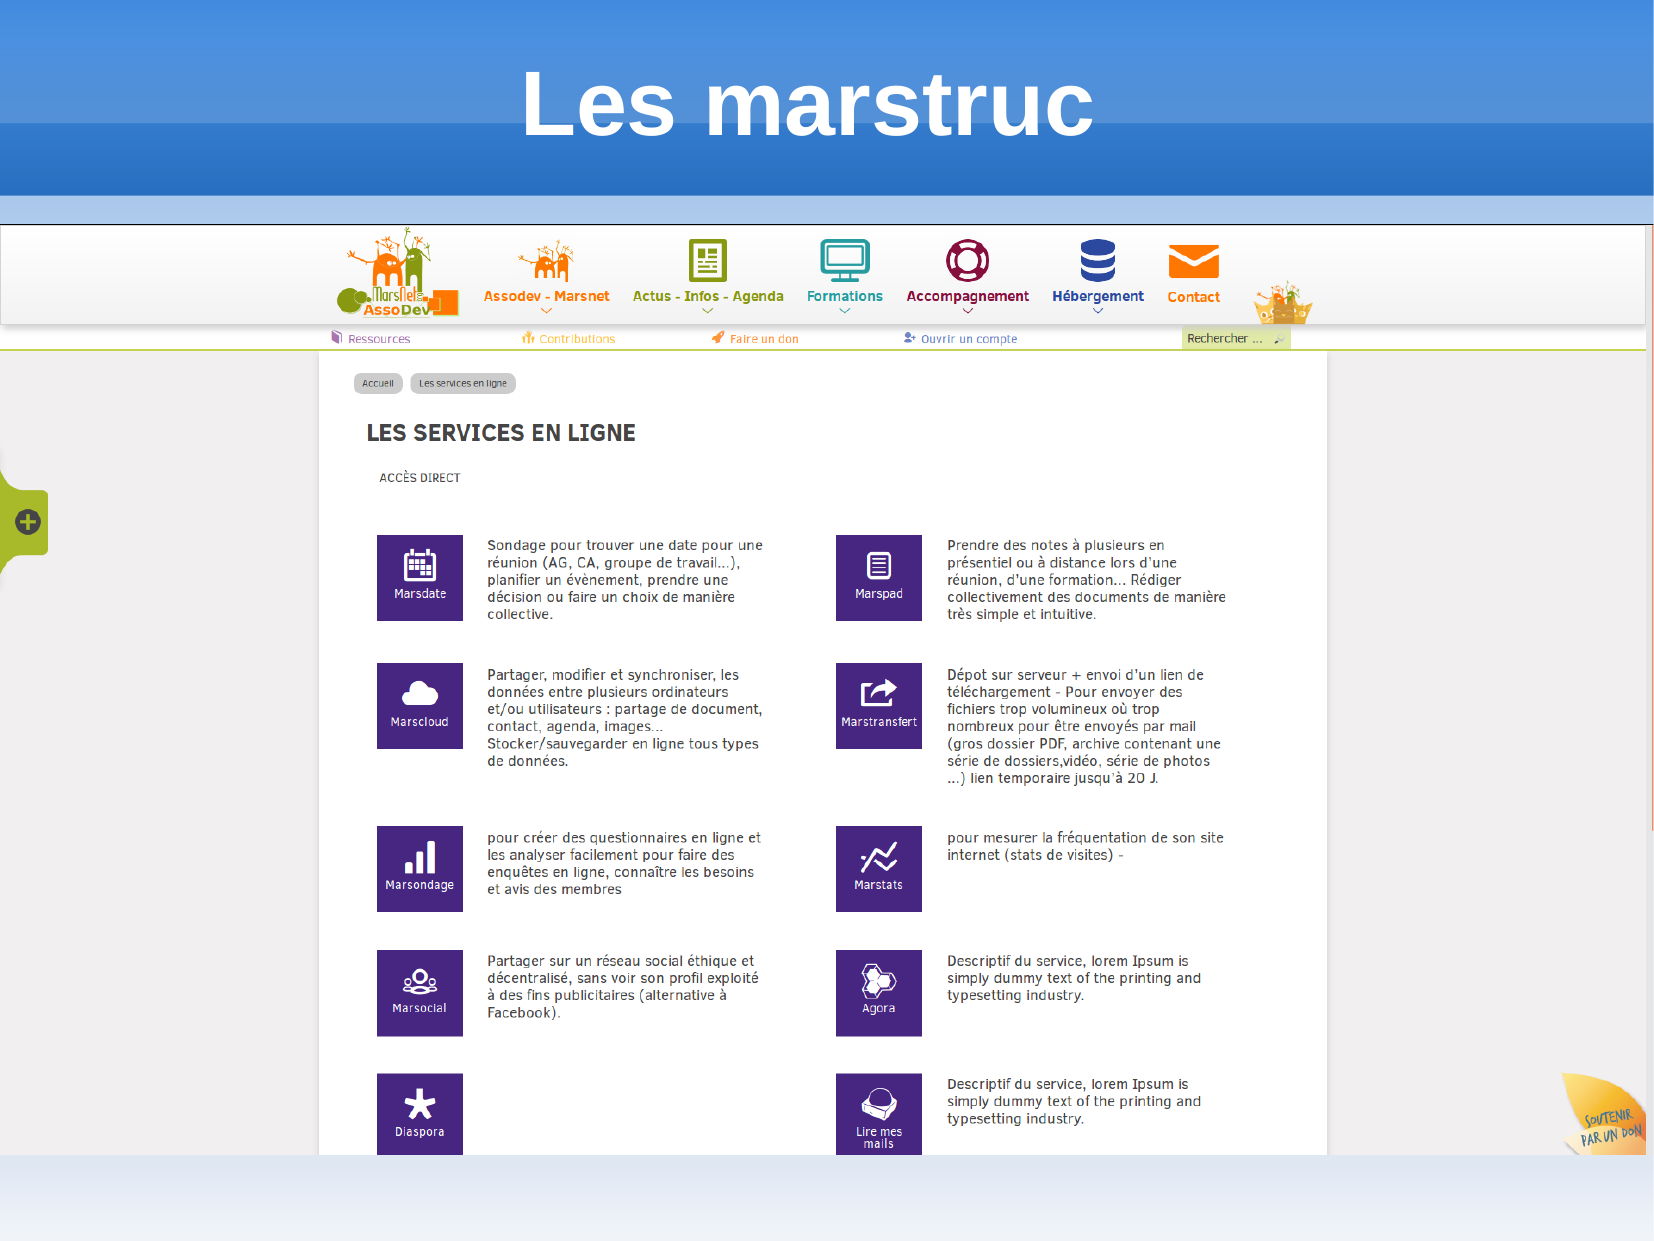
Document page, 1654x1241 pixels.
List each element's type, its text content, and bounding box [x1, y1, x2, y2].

title Les marstruc [76, 0, 1565, 208]
picture [0, 0, 1654, 1241]
